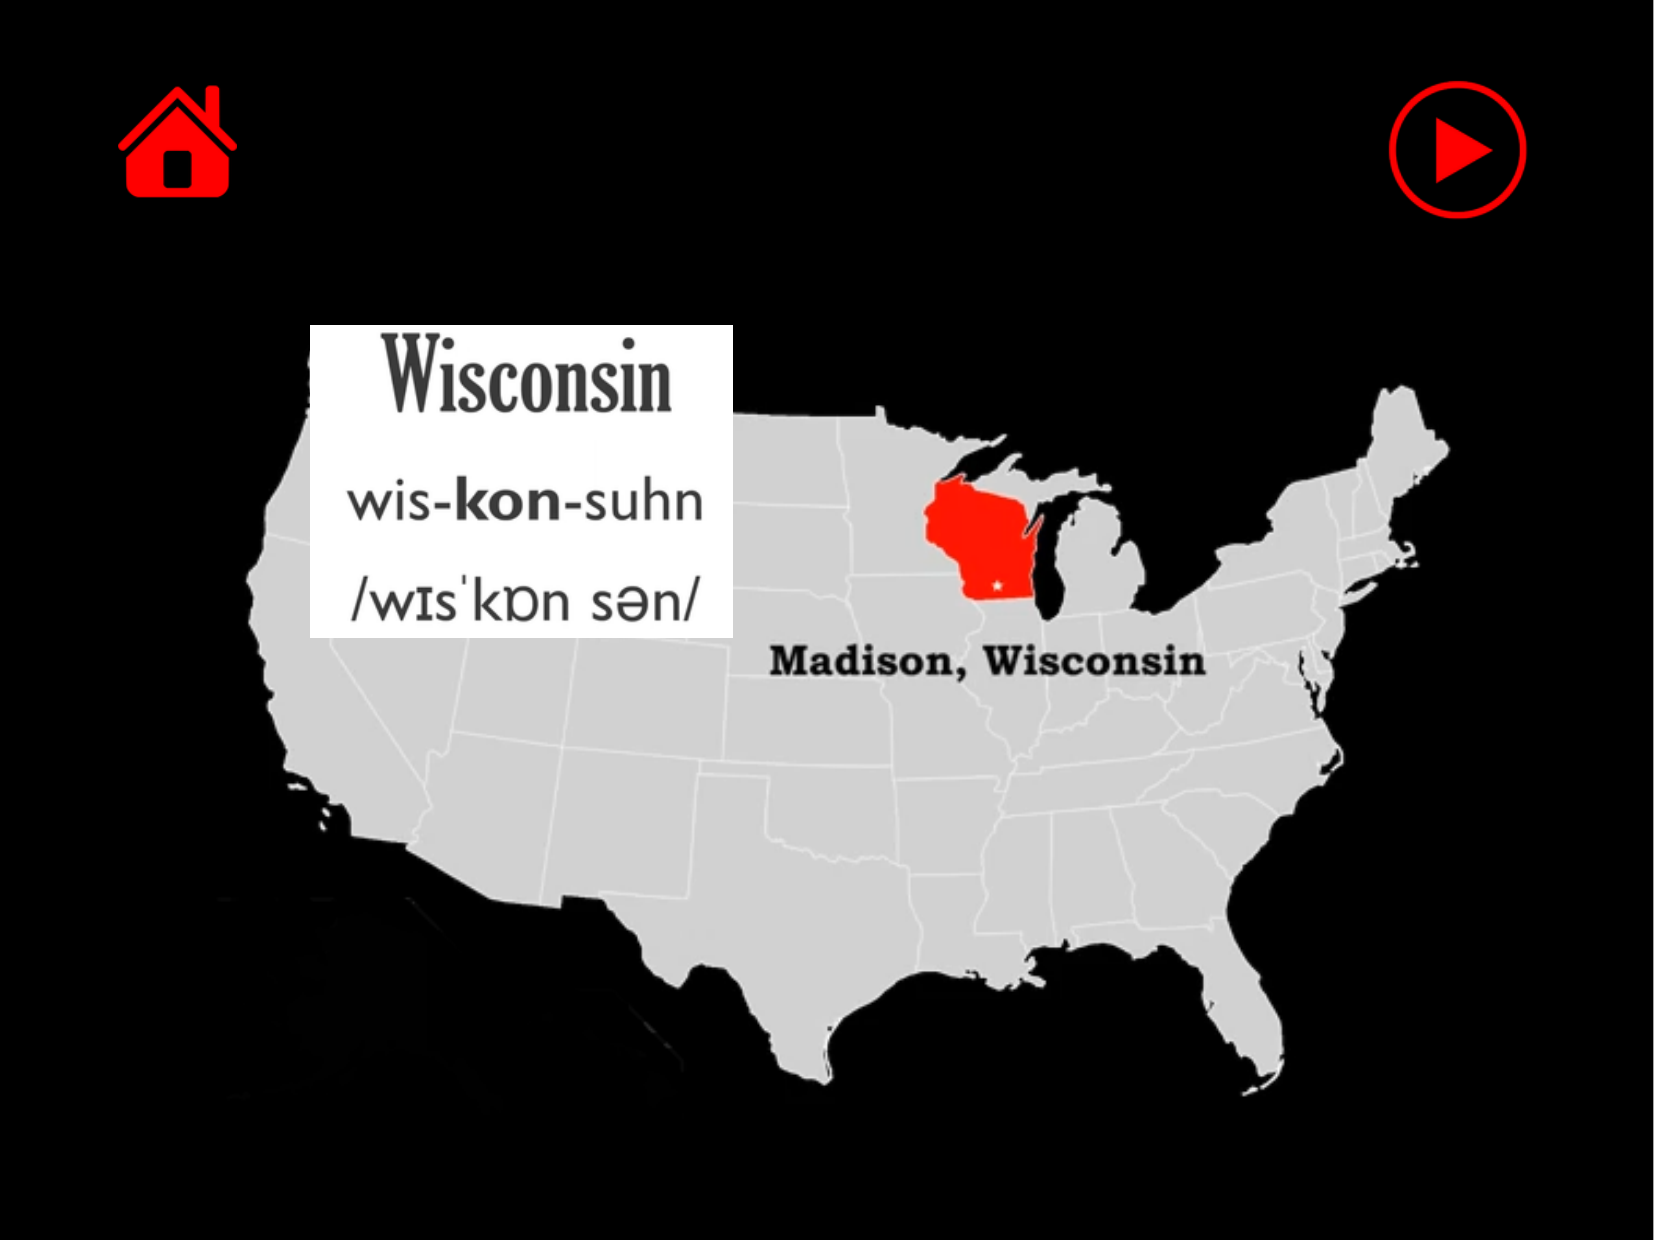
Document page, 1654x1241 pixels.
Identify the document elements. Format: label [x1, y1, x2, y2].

picture [118, 82, 237, 201]
picture [1381, 70, 1539, 228]
picture [177, 325, 1477, 1123]
